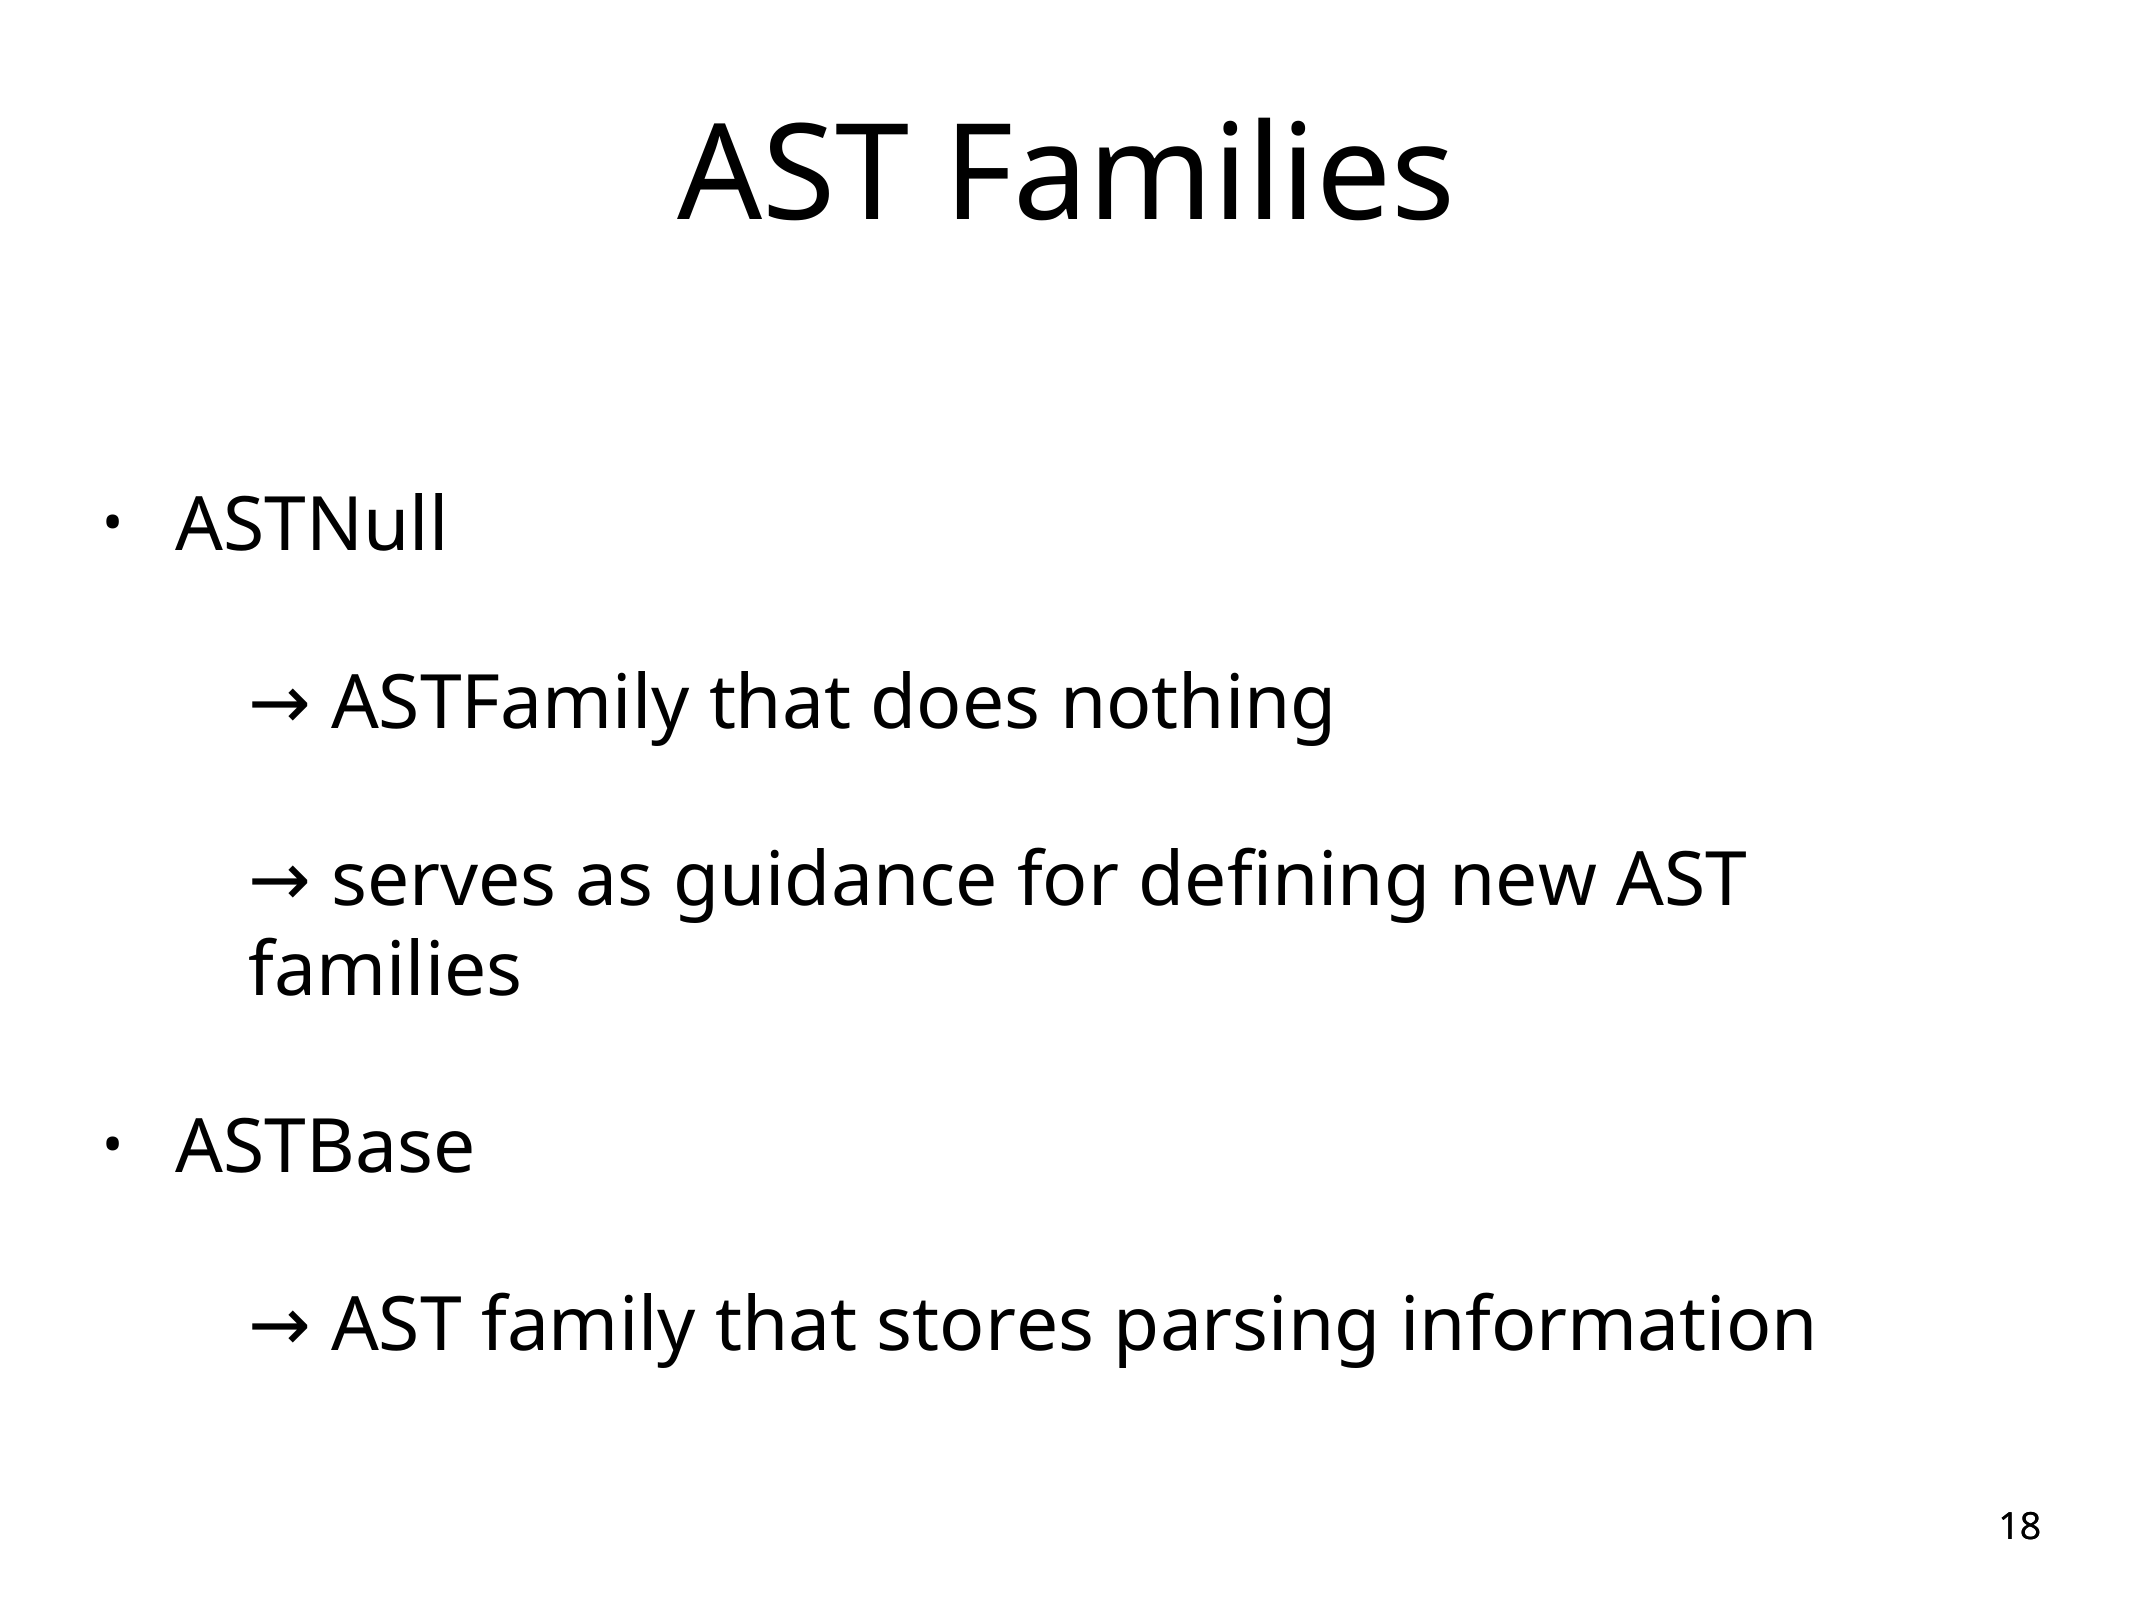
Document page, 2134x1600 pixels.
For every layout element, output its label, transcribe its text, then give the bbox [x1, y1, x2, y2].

list ASTNull → ASTFamily that does nothing → serves as guidance for defining new AST families ASTBase → AST family that stores parsing information [94, 332, 2039, 1509]
text_box <number> [1985, 1493, 2055, 1557]
title AST Families [156, 72, 1978, 261]
